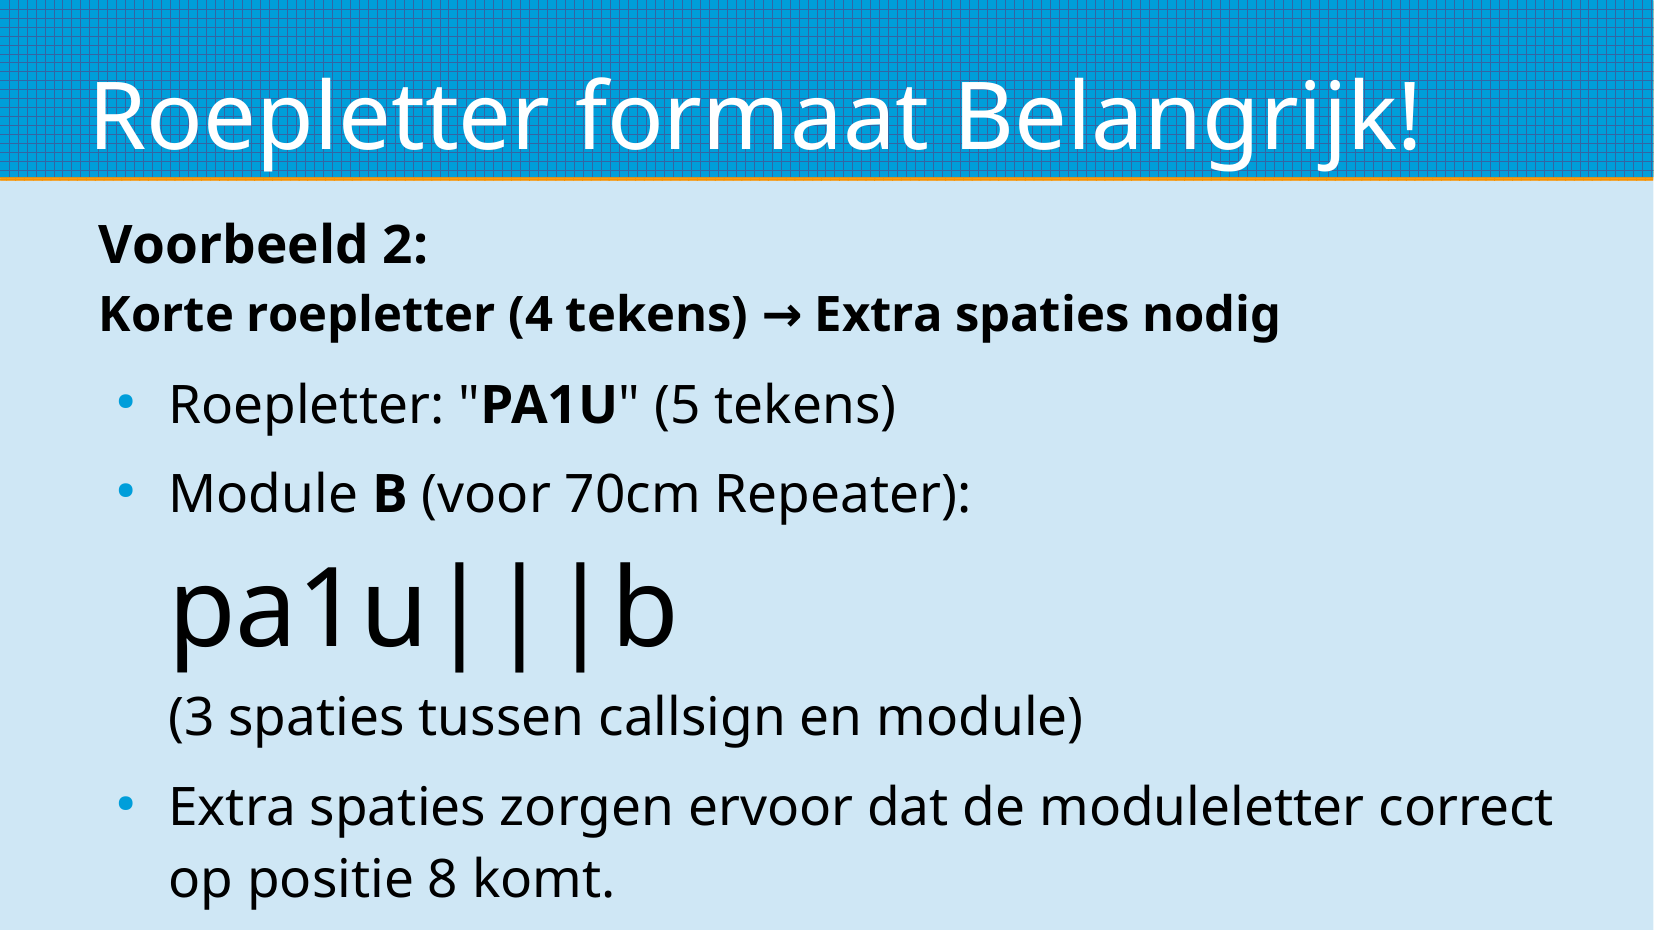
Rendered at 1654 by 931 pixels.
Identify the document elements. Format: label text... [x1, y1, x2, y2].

title Roepletter formaat Belangrijk! [88, 14, 1565, 178]
list Voorbeeld 2: Korte roepletter (4 tekens) → Extra spaties nodig Roepletter: "PA1U" (5 tekens) Module B (voor 70cm Repeater): pa1u|||b (3 spaties tussen callsign en module) Extra spaties zorgen ervoor dat de moduleletter correct op positie 8 komt. [29, 206, 1625, 916]
